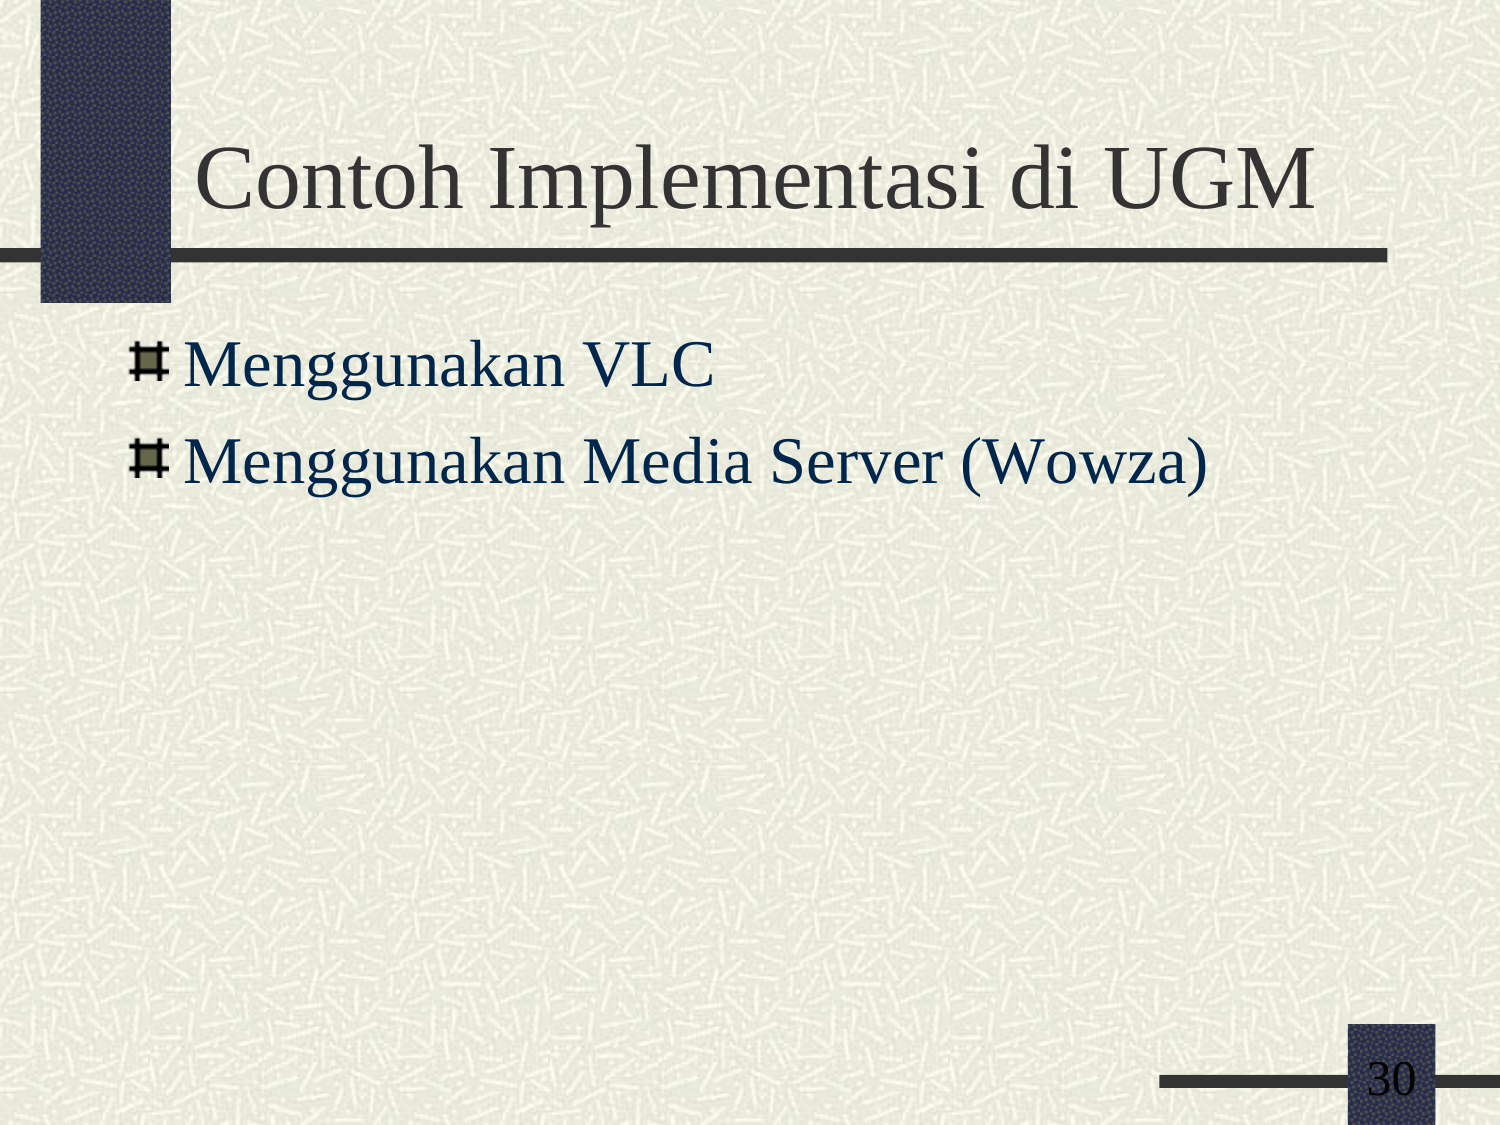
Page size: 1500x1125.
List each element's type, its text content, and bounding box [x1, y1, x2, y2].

picture [0, 0, 1500, 1125]
title Contoh Implementasi di UGM [179, 46, 1455, 235]
list Menggunakan VLC Menggunakan Media Server (Wowza) [112, 312, 1388, 1000]
